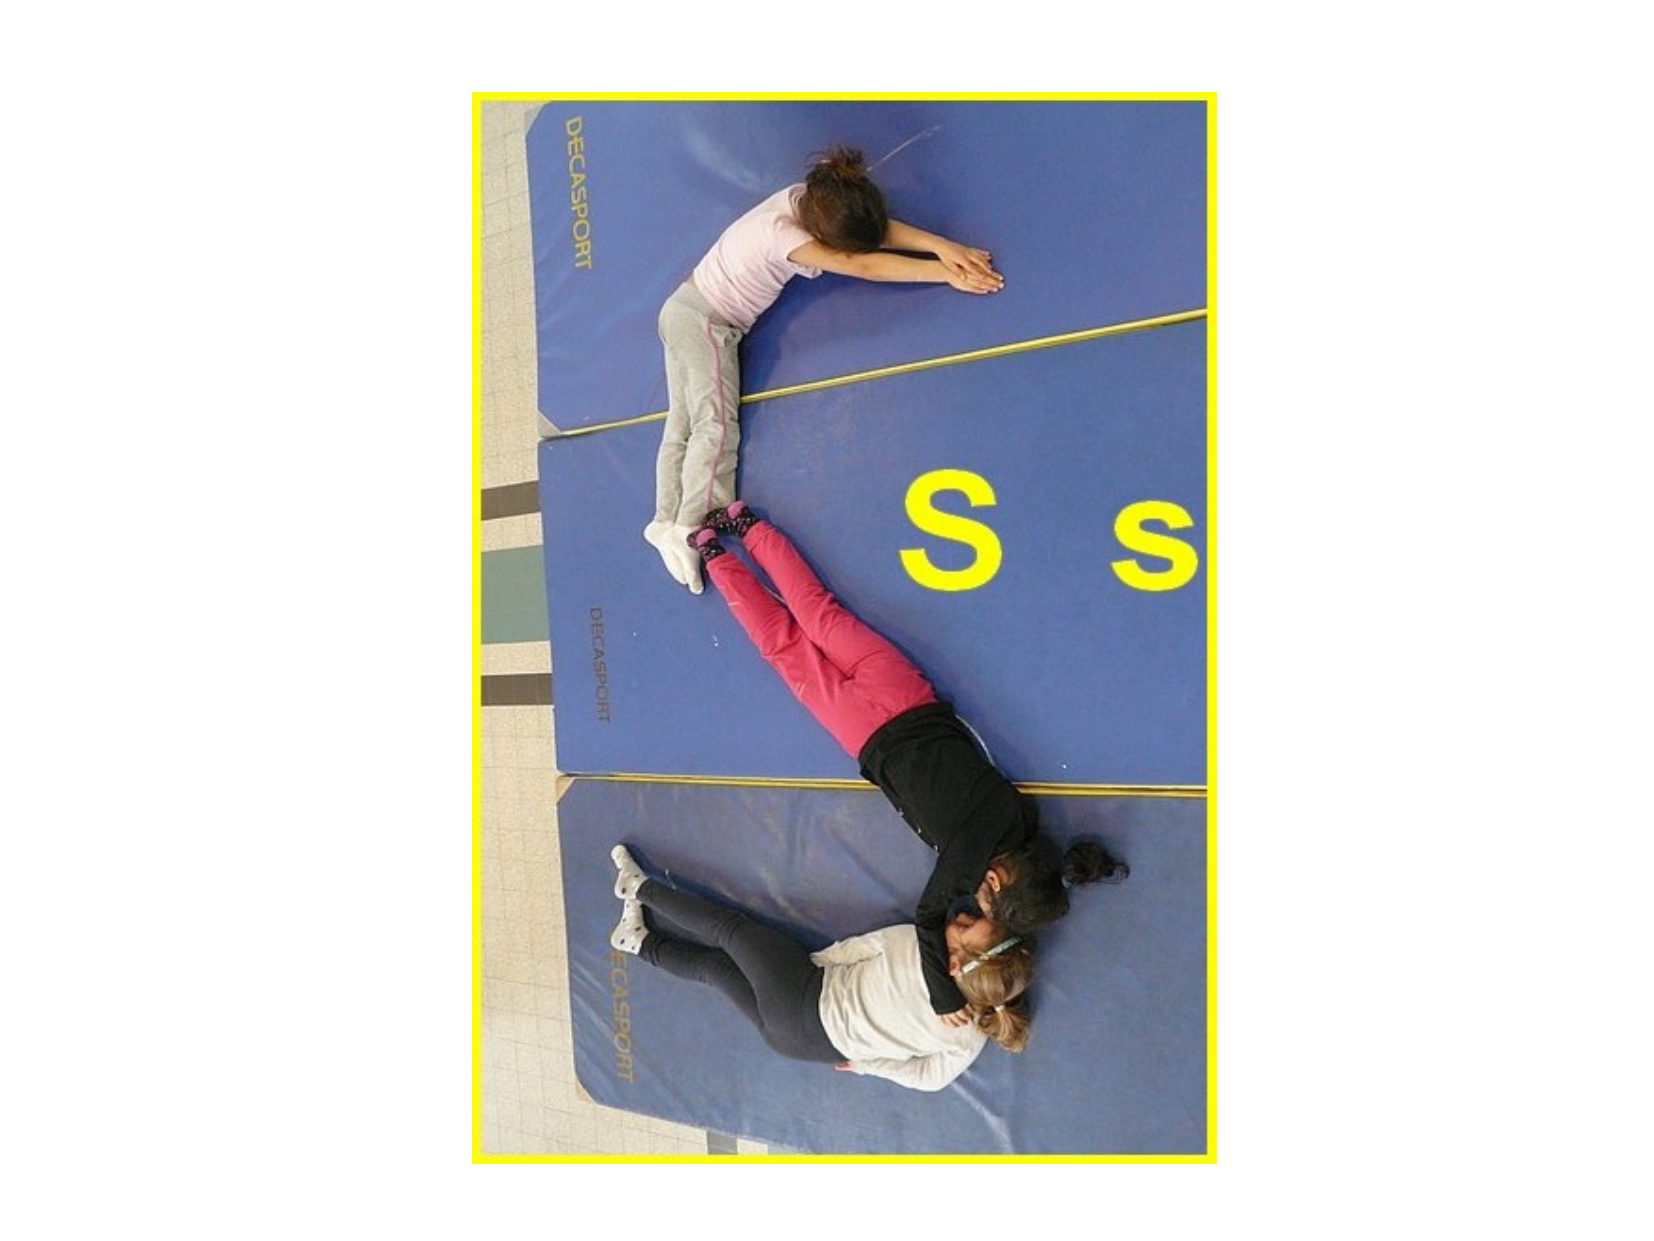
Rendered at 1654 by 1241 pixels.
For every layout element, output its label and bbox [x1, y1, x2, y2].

picture [472, 92, 1217, 1164]
